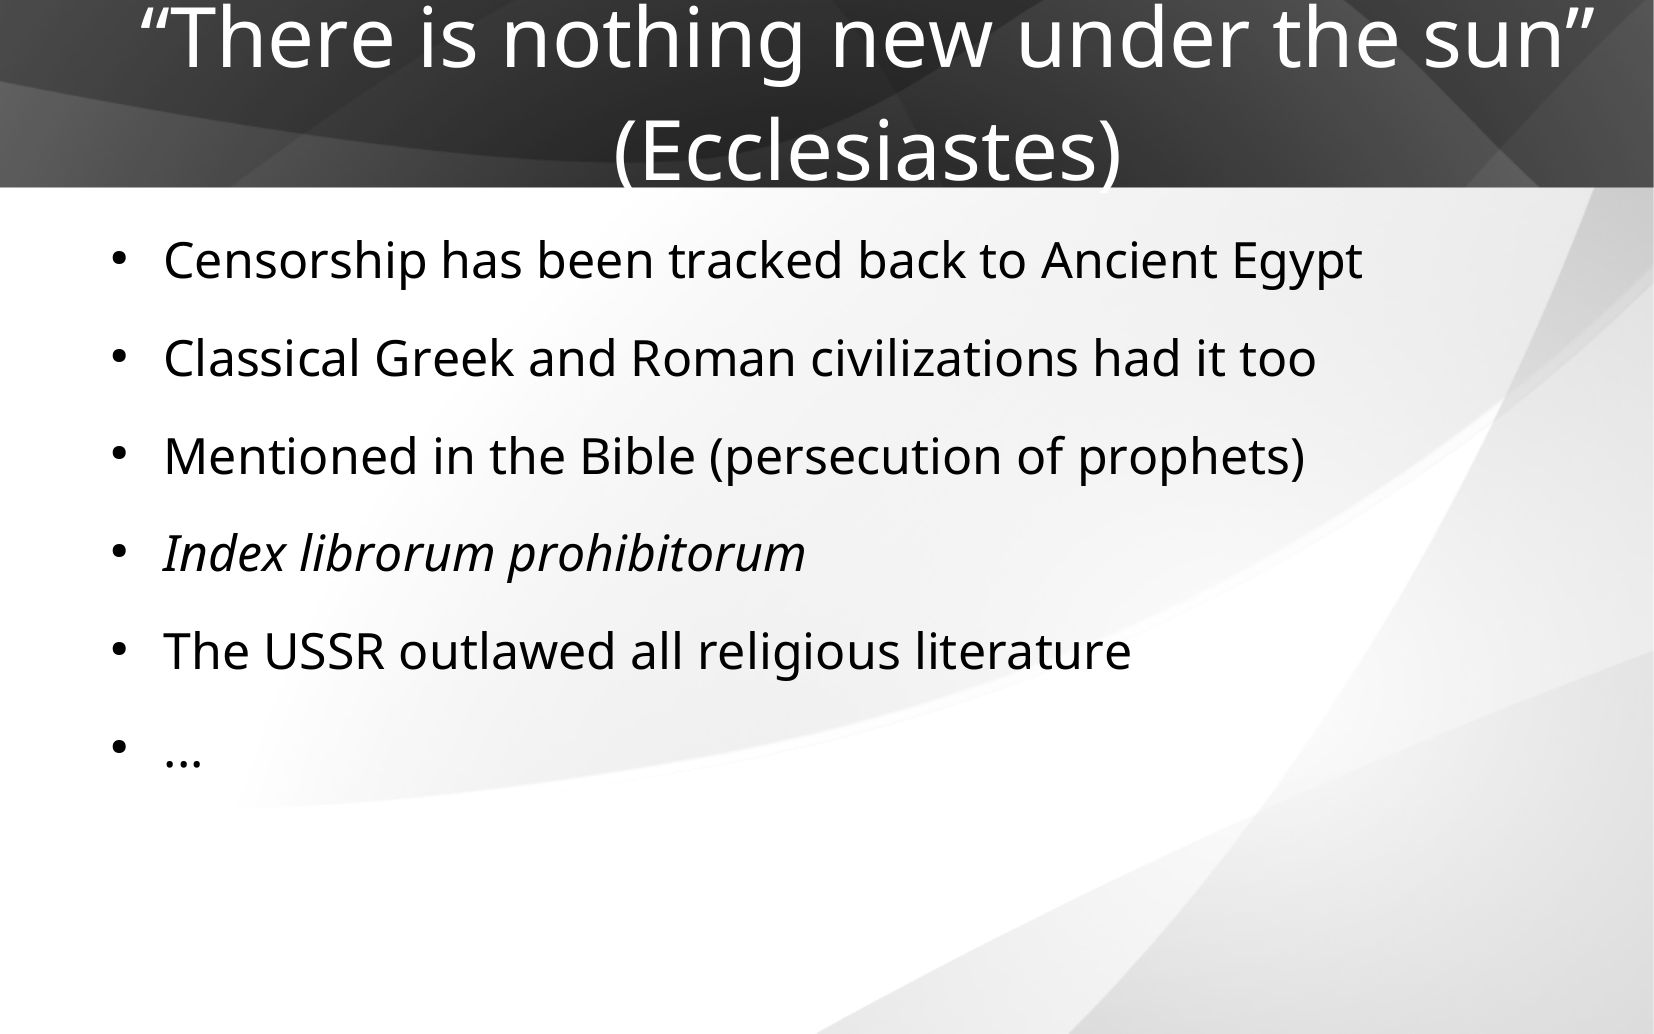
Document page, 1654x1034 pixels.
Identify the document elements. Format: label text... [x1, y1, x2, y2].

picture [0, 0, 1654, 1034]
title “There is nothing new under the sun” (Ecclesiastes) [124, 0, 1613, 202]
list Censorship has been tracked back to Ancient Egypt Classical Greek and Roman civilizations had it too Mentioned in the Bible (persecution of prophets) Index librorum prohibitorum The USSR outlawed all religious literature ... [75, 225, 1613, 1013]
